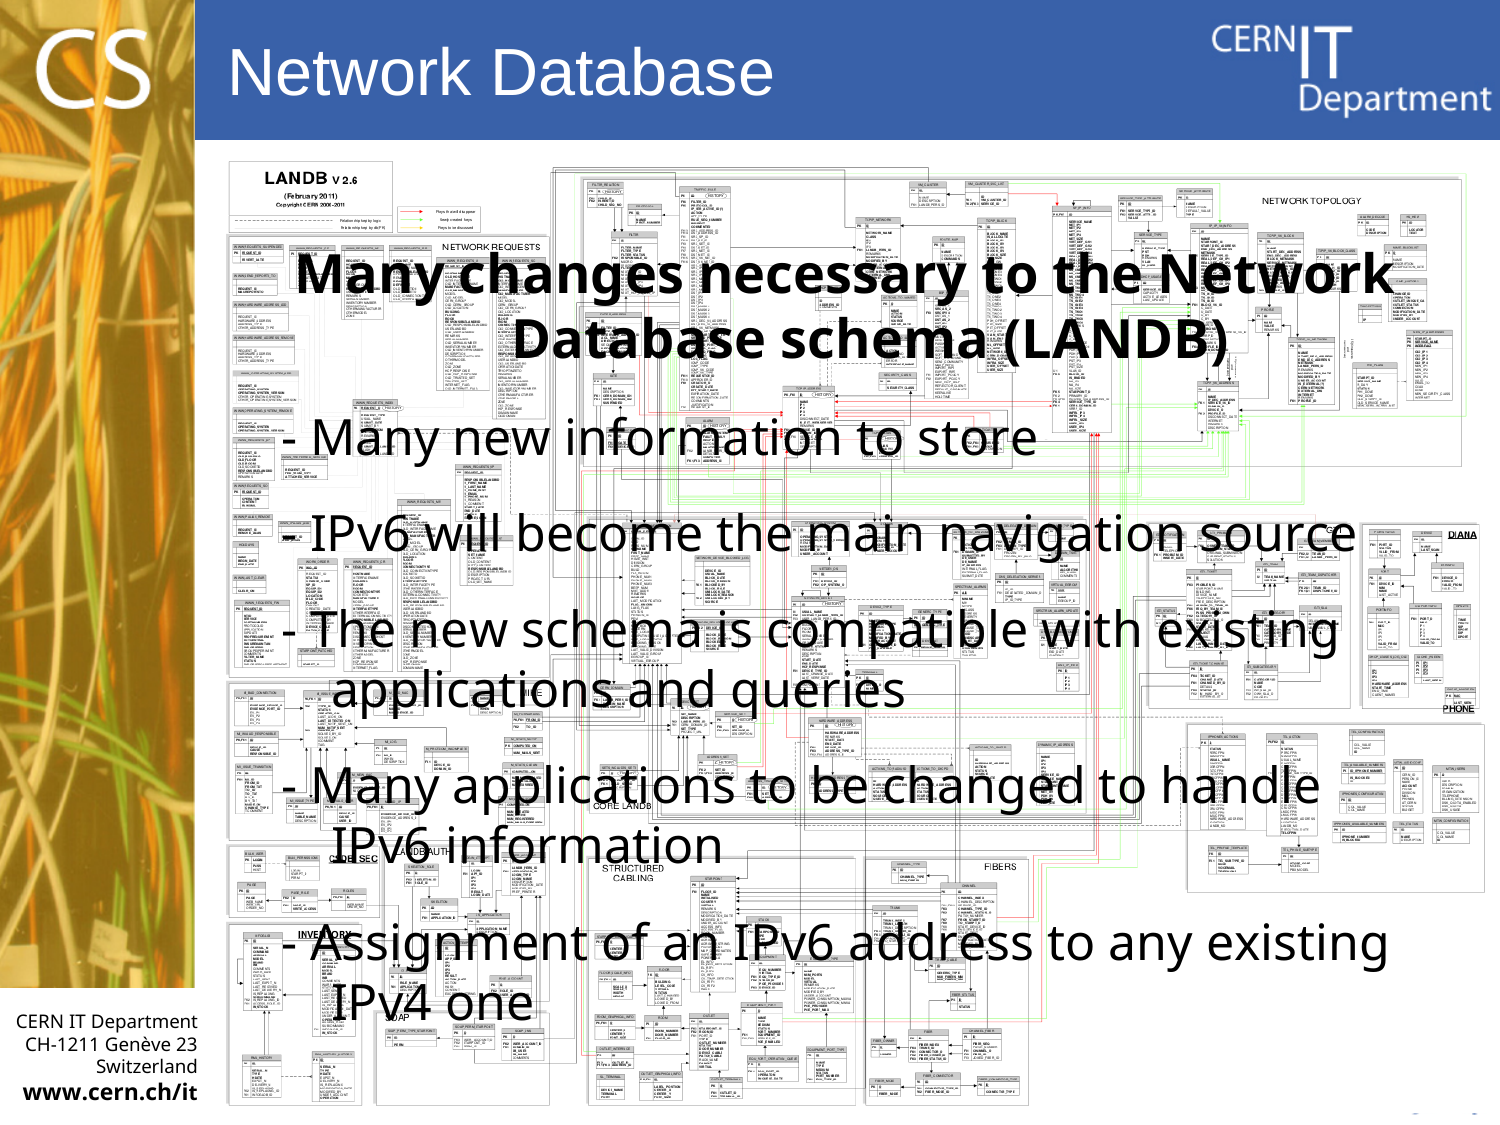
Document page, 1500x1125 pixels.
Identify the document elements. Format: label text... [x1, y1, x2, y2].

title Network Database [212, 0, 1126, 157]
picture [220, 157, 1492, 1115]
picture [0, 0, 212, 988]
picture [1126, 0, 1500, 140]
text_box Many changes necessary to the Network Database schema (LANDB) - Many new information to store - IPv6 will become the main navigation source - The new schema is compatible with existing applications and queries - Many applications to be changed to handle IPv6 information - Assignment of an IPv6 address to any existing IPv4 one [262, 232, 1426, 1013]
